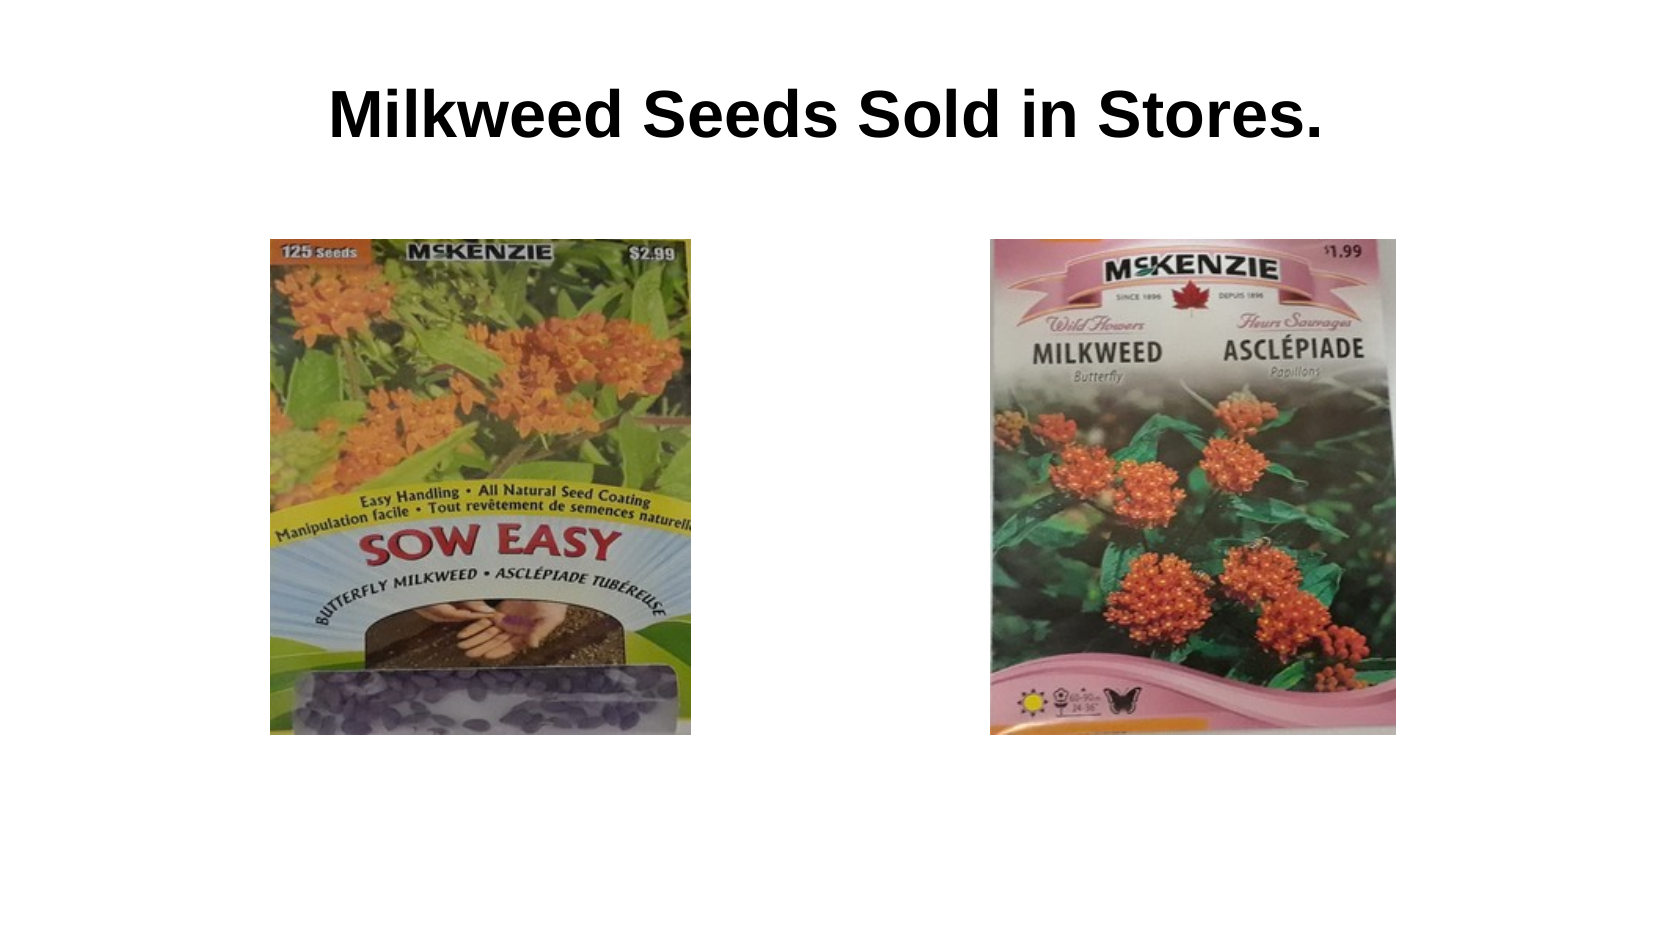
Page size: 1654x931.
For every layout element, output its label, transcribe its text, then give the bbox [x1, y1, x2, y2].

picture [990, 239, 1396, 736]
picture [270, 239, 691, 736]
title Milkweed Seeds Sold in Stores. [82, 37, 1571, 193]
